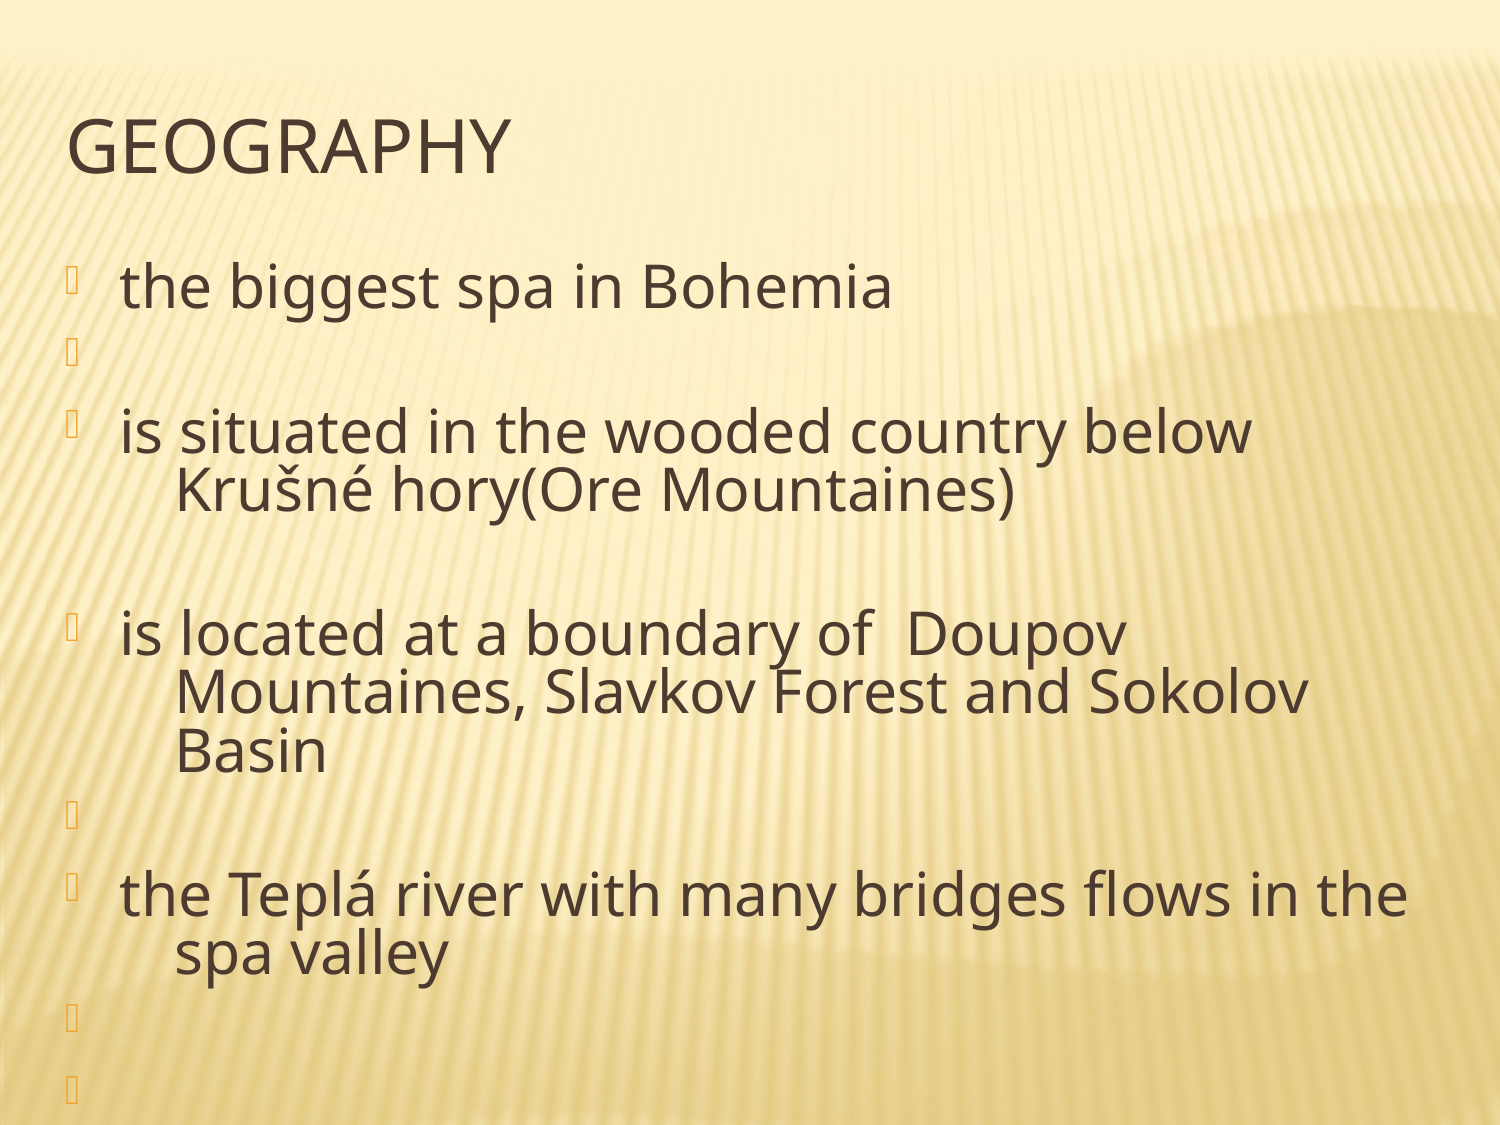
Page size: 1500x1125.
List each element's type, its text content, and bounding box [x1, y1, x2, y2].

list the biggest spa in Bohemia is situated in the wooded country below Krušné hory(Ore Mountaines) is located at a boundary of Doupov Mountaines, Slavkov Forest and Sokolov Basin the Teplá river with many bridges flows in the spa valley [50, 254, 1476, 998]
title Geography [50, 75, 1476, 213]
